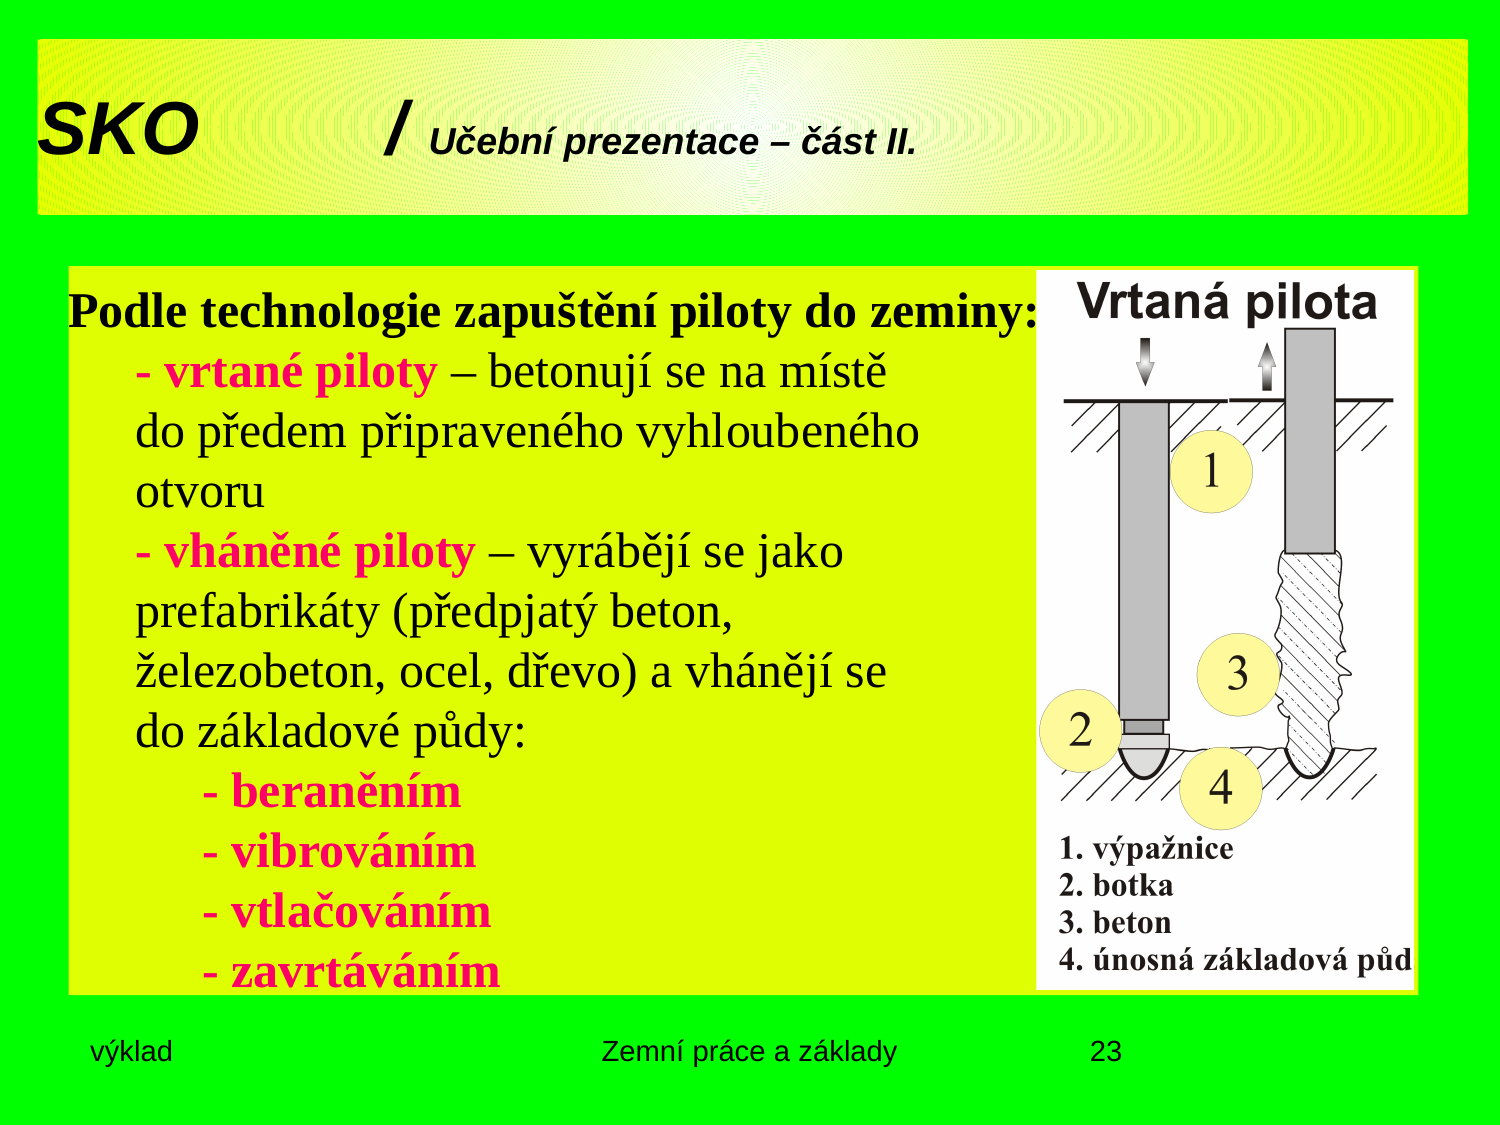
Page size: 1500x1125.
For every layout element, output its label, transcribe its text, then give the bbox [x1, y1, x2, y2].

text_box [1074, 1024, 1426, 1103]
text_box Podle technologie zapuštění piloty do zeminy: - vrtané piloty – betonují se na místě do předem připraveného vyhloubeného otvoru - vháněné piloty – vyrábějí se jako prefabrikáty (předpjatý beton, železobeton, ocel, dřevo) a vhánějí se do základové půdy: - beraněním - vibrováním - vtlačováním - zavrtáváním [68, 266, 1419, 996]
text_box SKO / Učební prezentace – část II. [38, 40, 1468, 214]
text_box výklad [75, 1024, 426, 1103]
picture [1036, 270, 1415, 990]
text_box Zemní práce a základy [512, 1024, 988, 1103]
